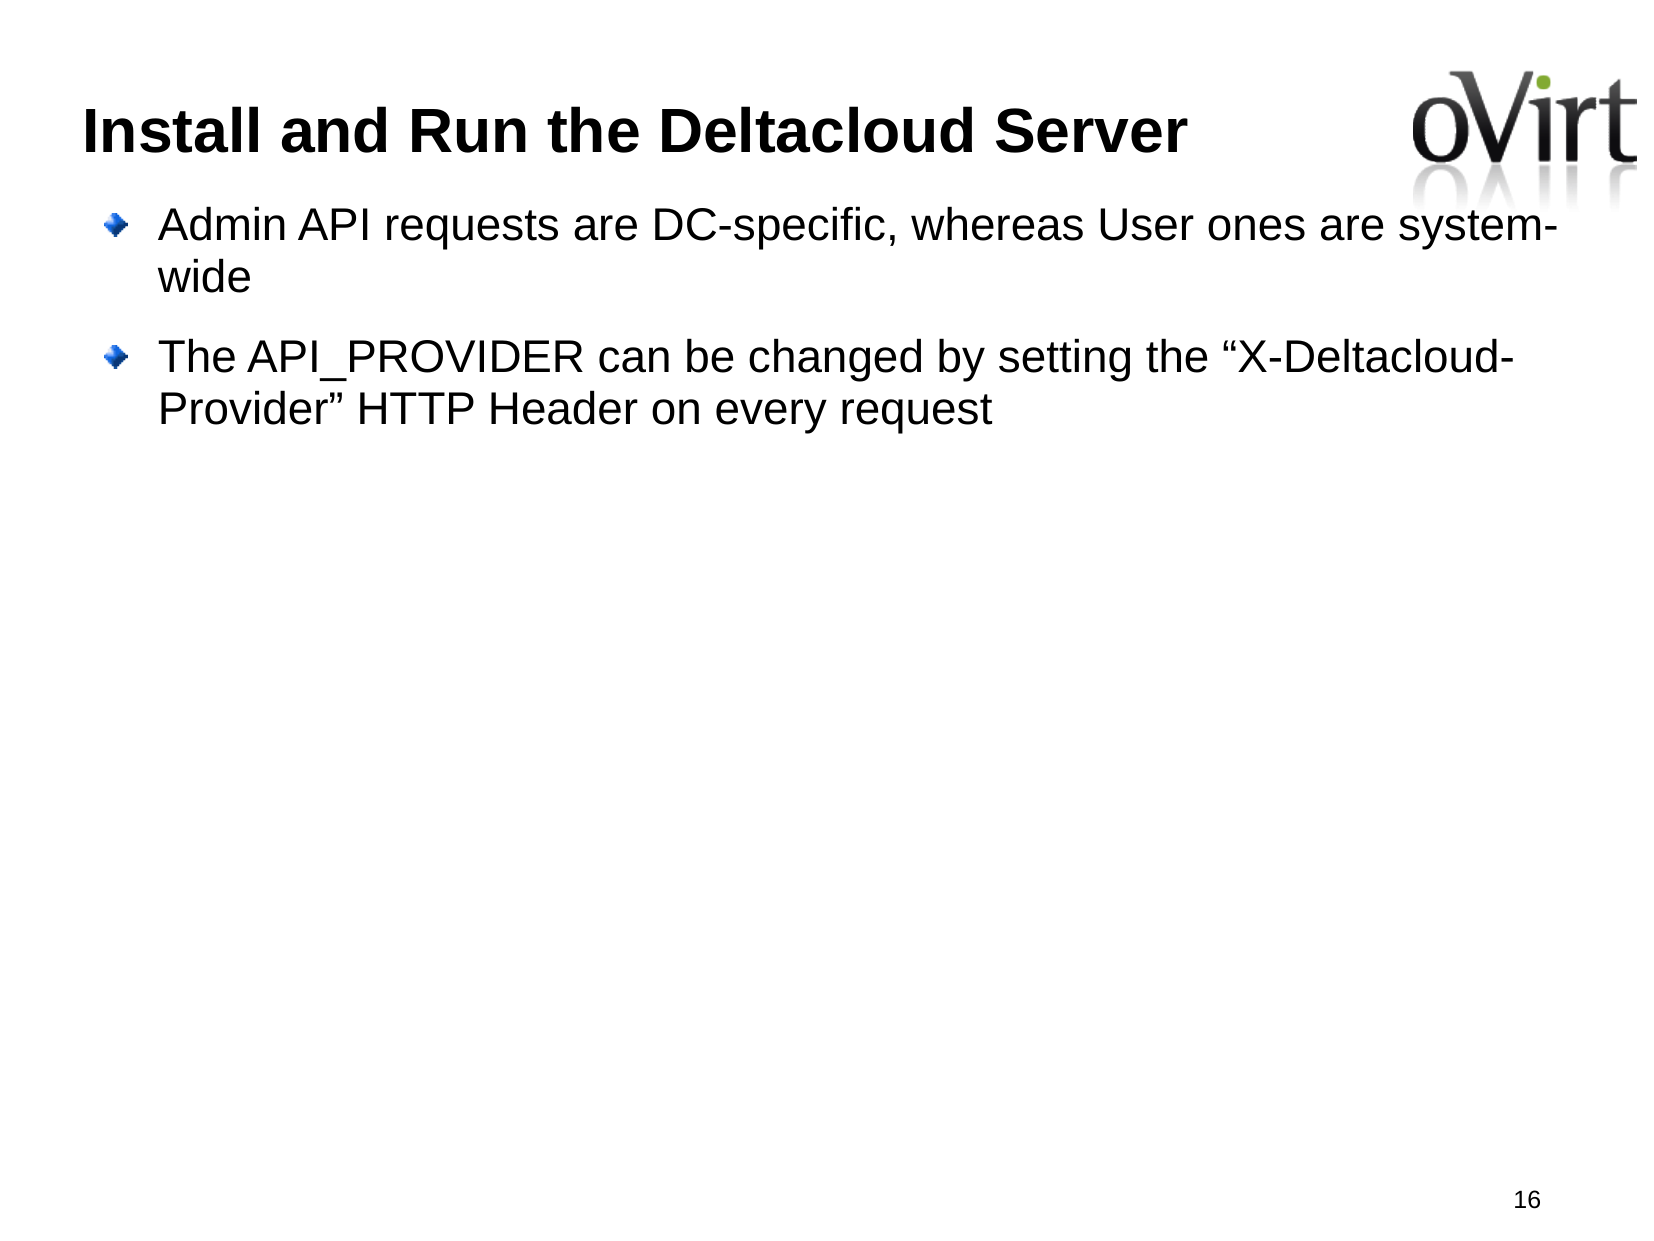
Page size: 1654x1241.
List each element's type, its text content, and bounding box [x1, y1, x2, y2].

title Install and Run the Deltacloud Server [82, 37, 1303, 226]
picture [1413, 63, 1637, 212]
list Admin API requests are DC-specific, whereas User ones are system-wide The API_PROVIDER can be changed by setting the “X-Deltacloud-Provider” HTTP Header on every request [86, 199, 1576, 993]
